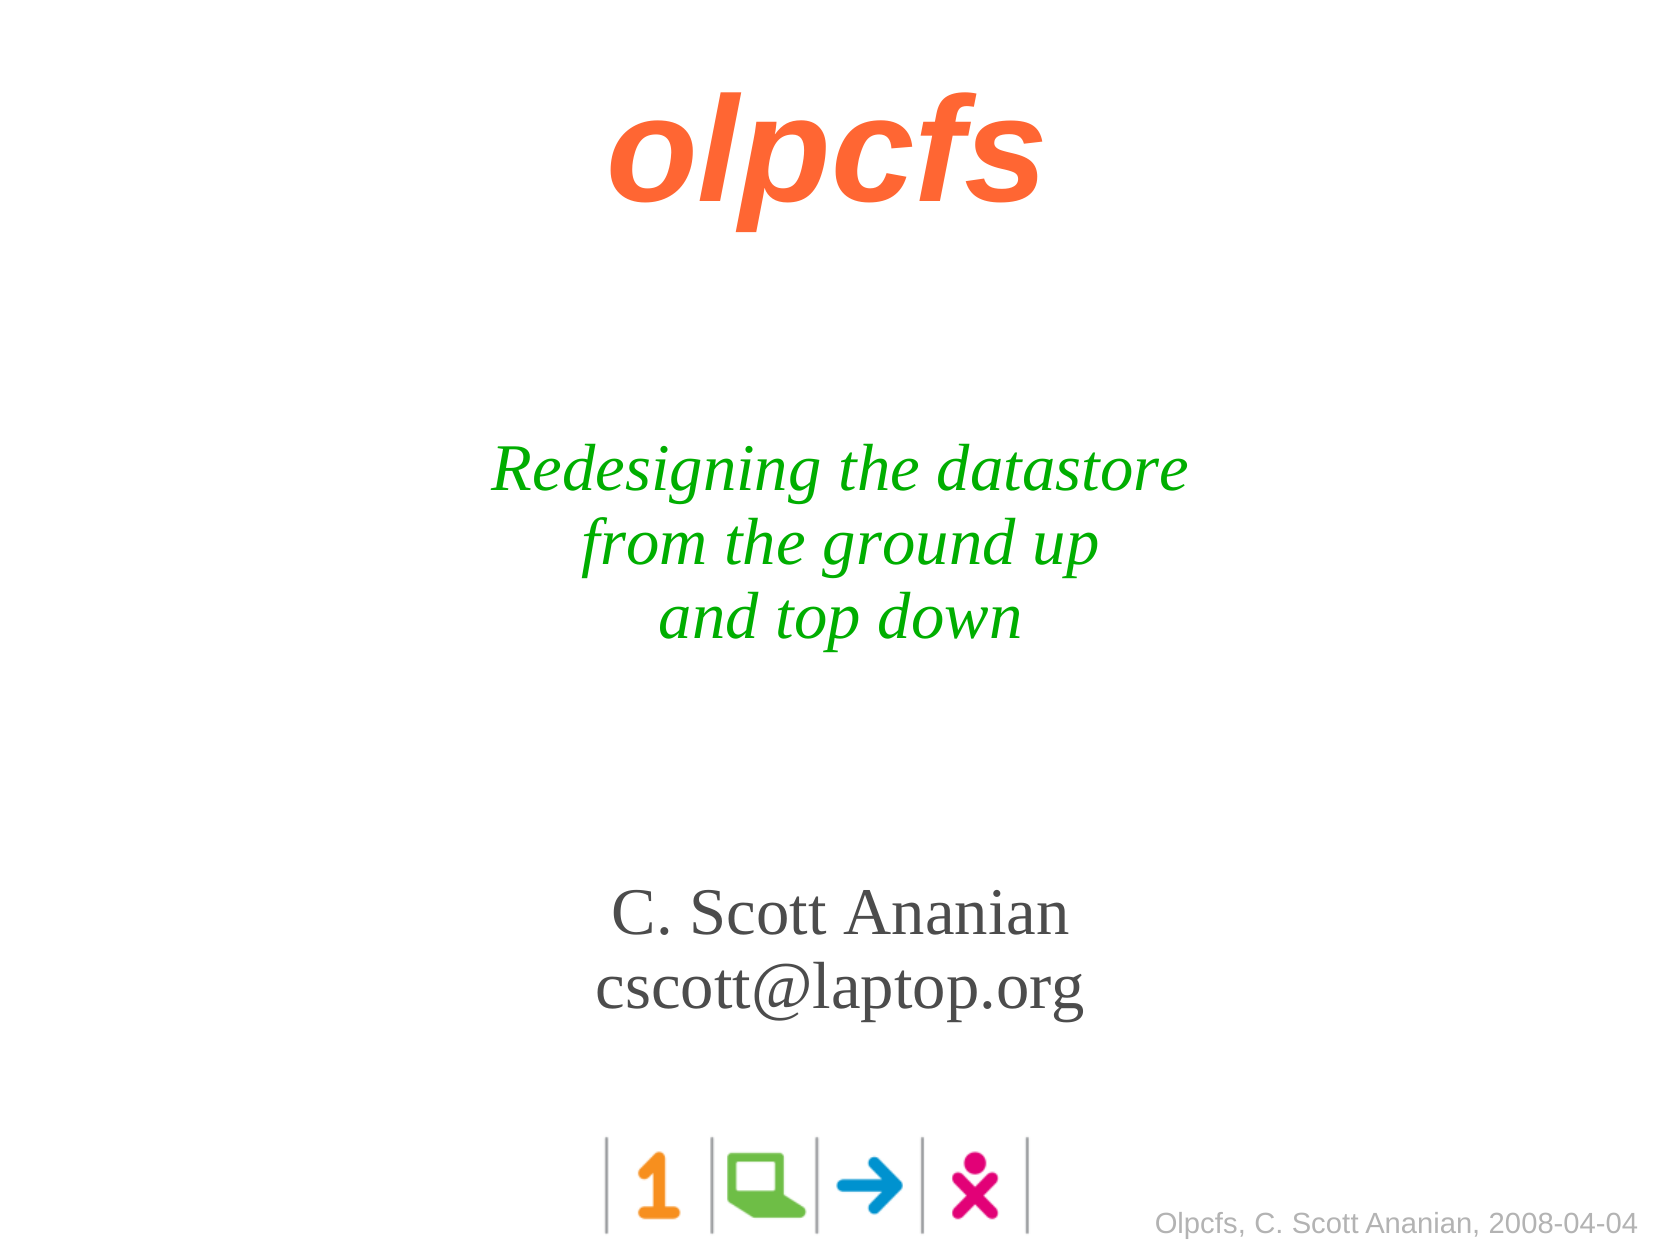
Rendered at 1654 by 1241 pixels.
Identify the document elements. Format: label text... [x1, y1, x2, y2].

subtitle Redesigning the datastore from the ground up and top down C. Scott Ananian cscott@laptop.org [121, 321, 1561, 1132]
picture [600, 1133, 1036, 1241]
title olpcfs [121, 46, 1534, 254]
